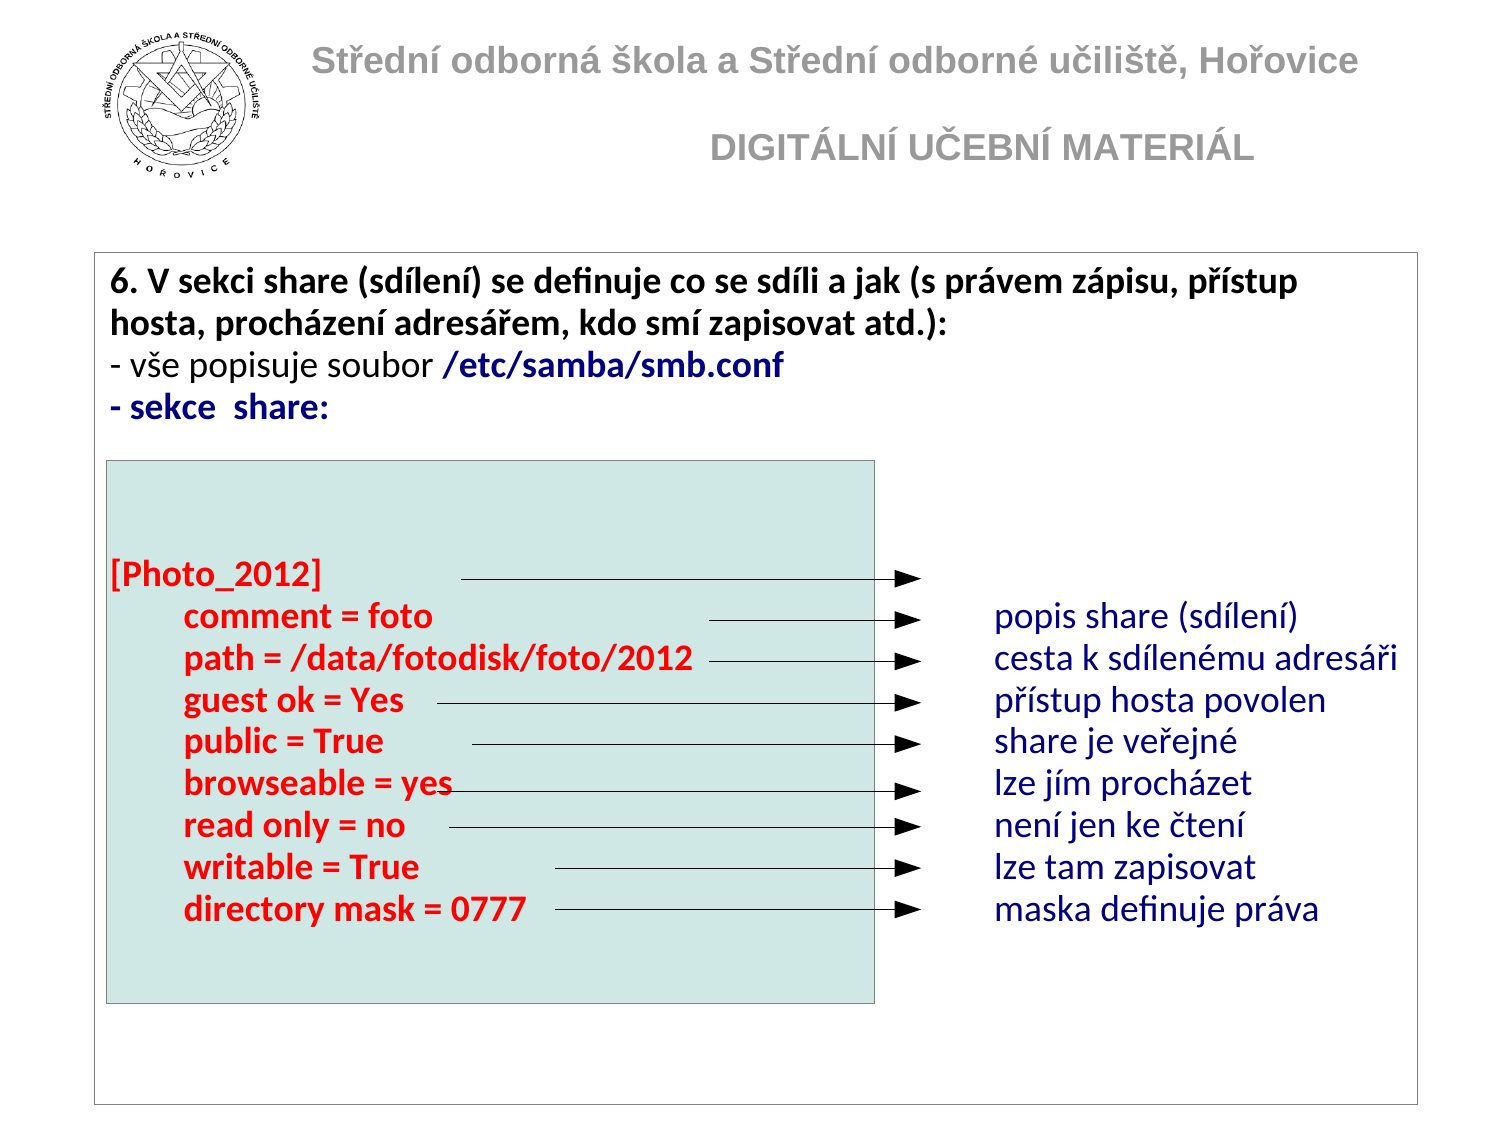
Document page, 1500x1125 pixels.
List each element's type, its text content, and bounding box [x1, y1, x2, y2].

picture [102, 31, 260, 178]
text_box 6. V sekci share (sdílení) se definuje co se sdíli a jak (s právem zápisu, přístup hosta, procházení adresářem, kdo smí zapisovat atd.): - vše popisuje soubor /etc/samba/smb.conf - sekce share: [Photo_2012] comment = foto popis share (sdílení) path = /data/fotodisk/foto/2012 cesta k sdílenému adresáři guest ok = Yes přístup hosta povolen public = True share je veřejné browseable = yes lze jím procházet read only = no není jen ke čtení writable = True lze tam zapisovat directory mask = 0777 maska definuje práva [94, 252, 1418, 1105]
